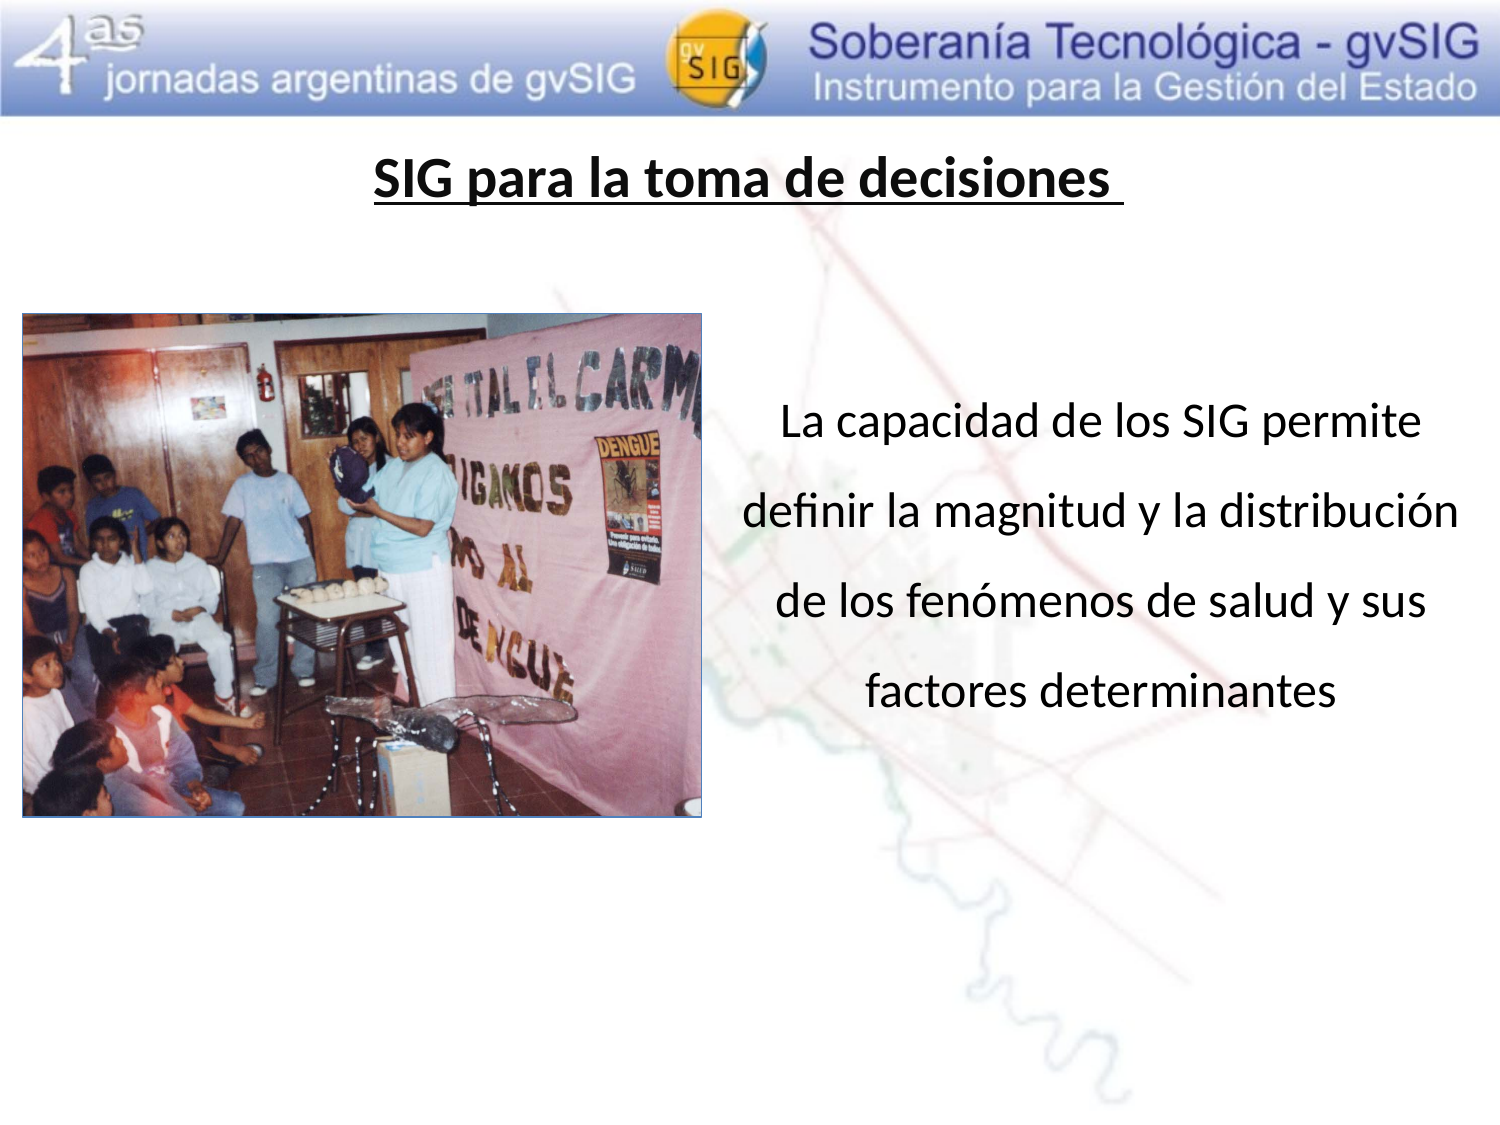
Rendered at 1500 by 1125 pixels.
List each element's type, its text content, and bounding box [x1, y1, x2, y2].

text_box La capacidad de los SIG permite definir la magnitud y la distribución de los fenómenos de salud y sus factores determinantes [726, 350, 1476, 725]
text_box SIG para la toma de decisiones [237, 132, 1260, 214]
picture [23, 314, 701, 817]
